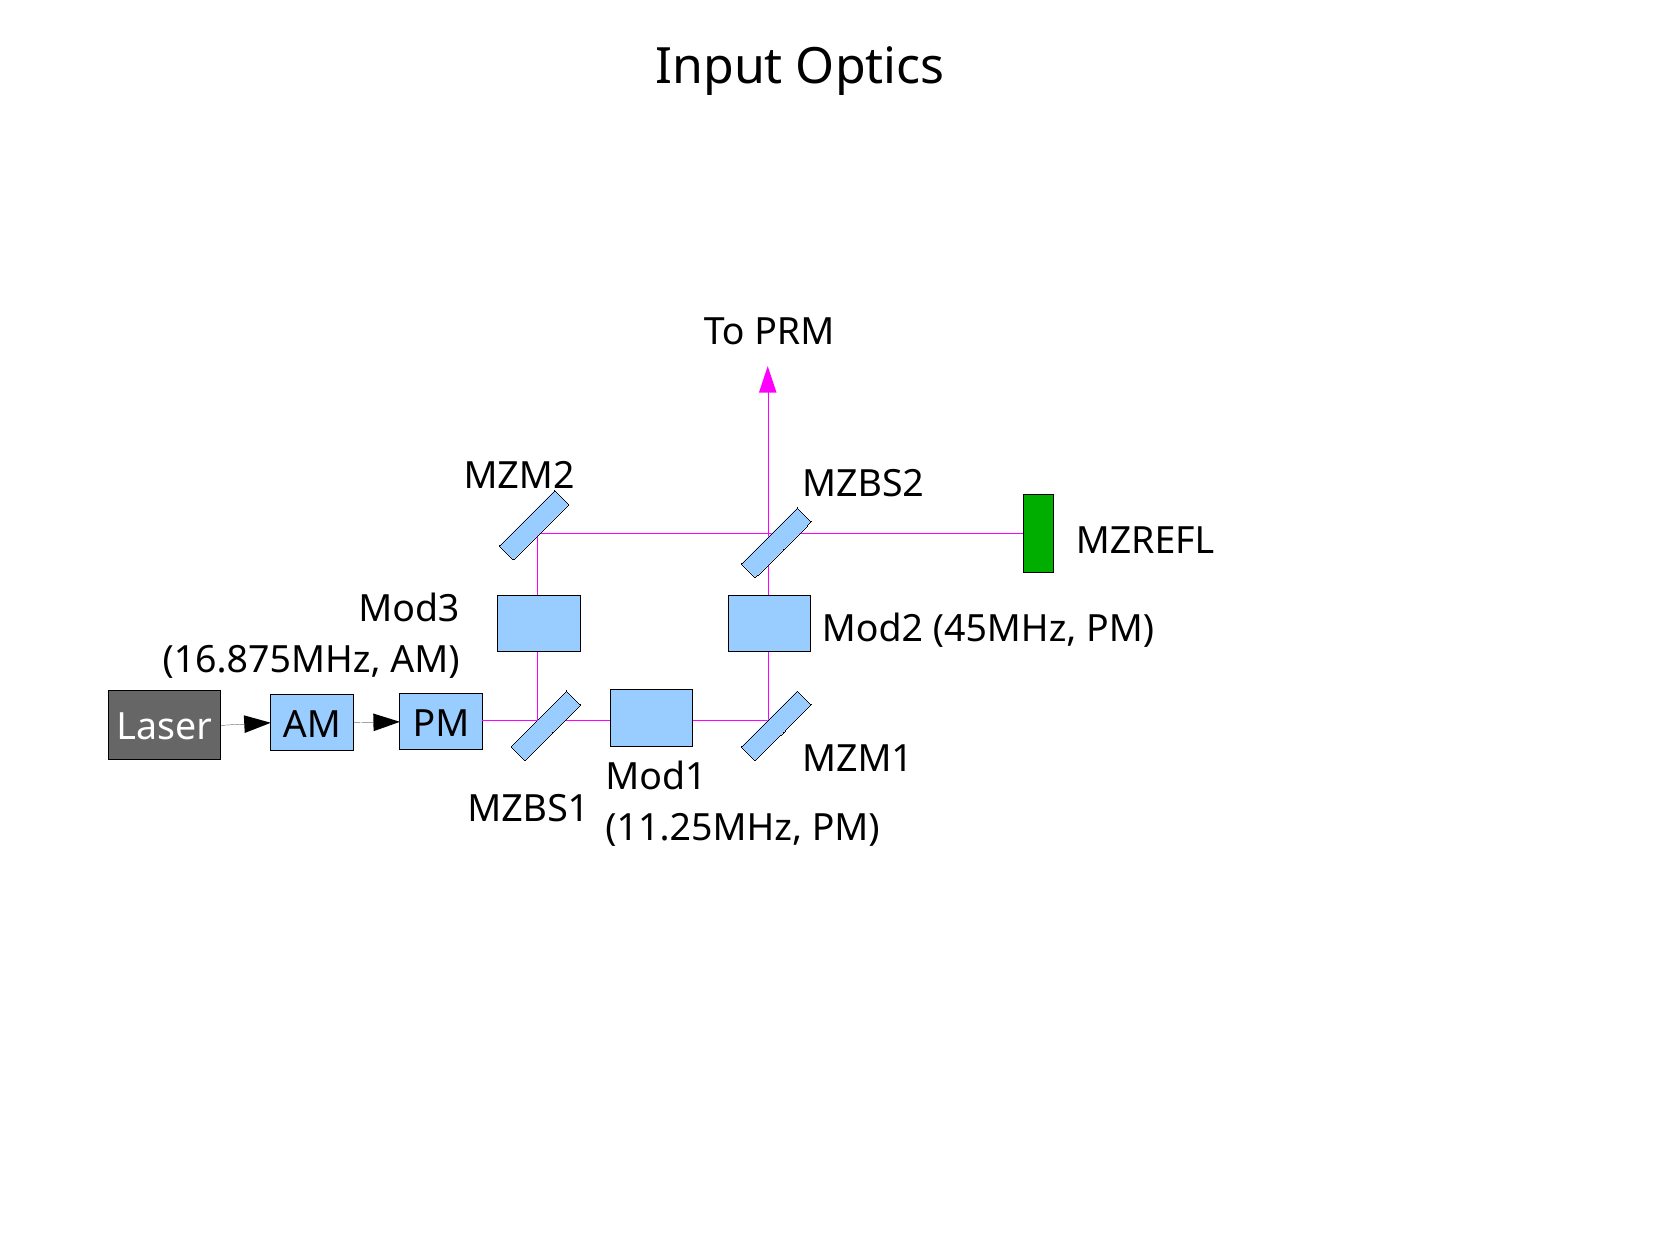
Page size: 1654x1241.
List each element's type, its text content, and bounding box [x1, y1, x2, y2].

text_box AM [270, 694, 354, 751]
text_box MZM1 [787, 724, 933, 780]
text_box MZM2 [448, 440, 594, 497]
text_box Laser [108, 690, 221, 760]
text_box MZREFL [1060, 505, 1237, 561]
text_box [511, 690, 581, 761]
text_box [497, 595, 581, 652]
text_box MZBS1 [452, 773, 590, 829]
text_box [1023, 494, 1054, 573]
text_box [610, 689, 693, 747]
text_box [499, 497, 569, 560]
text_box [746, 691, 812, 742]
text_box [741, 507, 812, 578]
text_box PM [399, 693, 483, 750]
text_box Mod2 (45MHz, PM) [807, 594, 1180, 650]
text_box Input Optics [640, 23, 959, 92]
text_box MZBS2 [787, 448, 946, 504]
text_box Mod1 (11.25MHz, PM) [590, 742, 907, 838]
text_box To PRM [688, 297, 856, 353]
text_box [728, 595, 811, 652]
text_box Mod3 (16.875MHz, AM) [147, 573, 488, 670]
